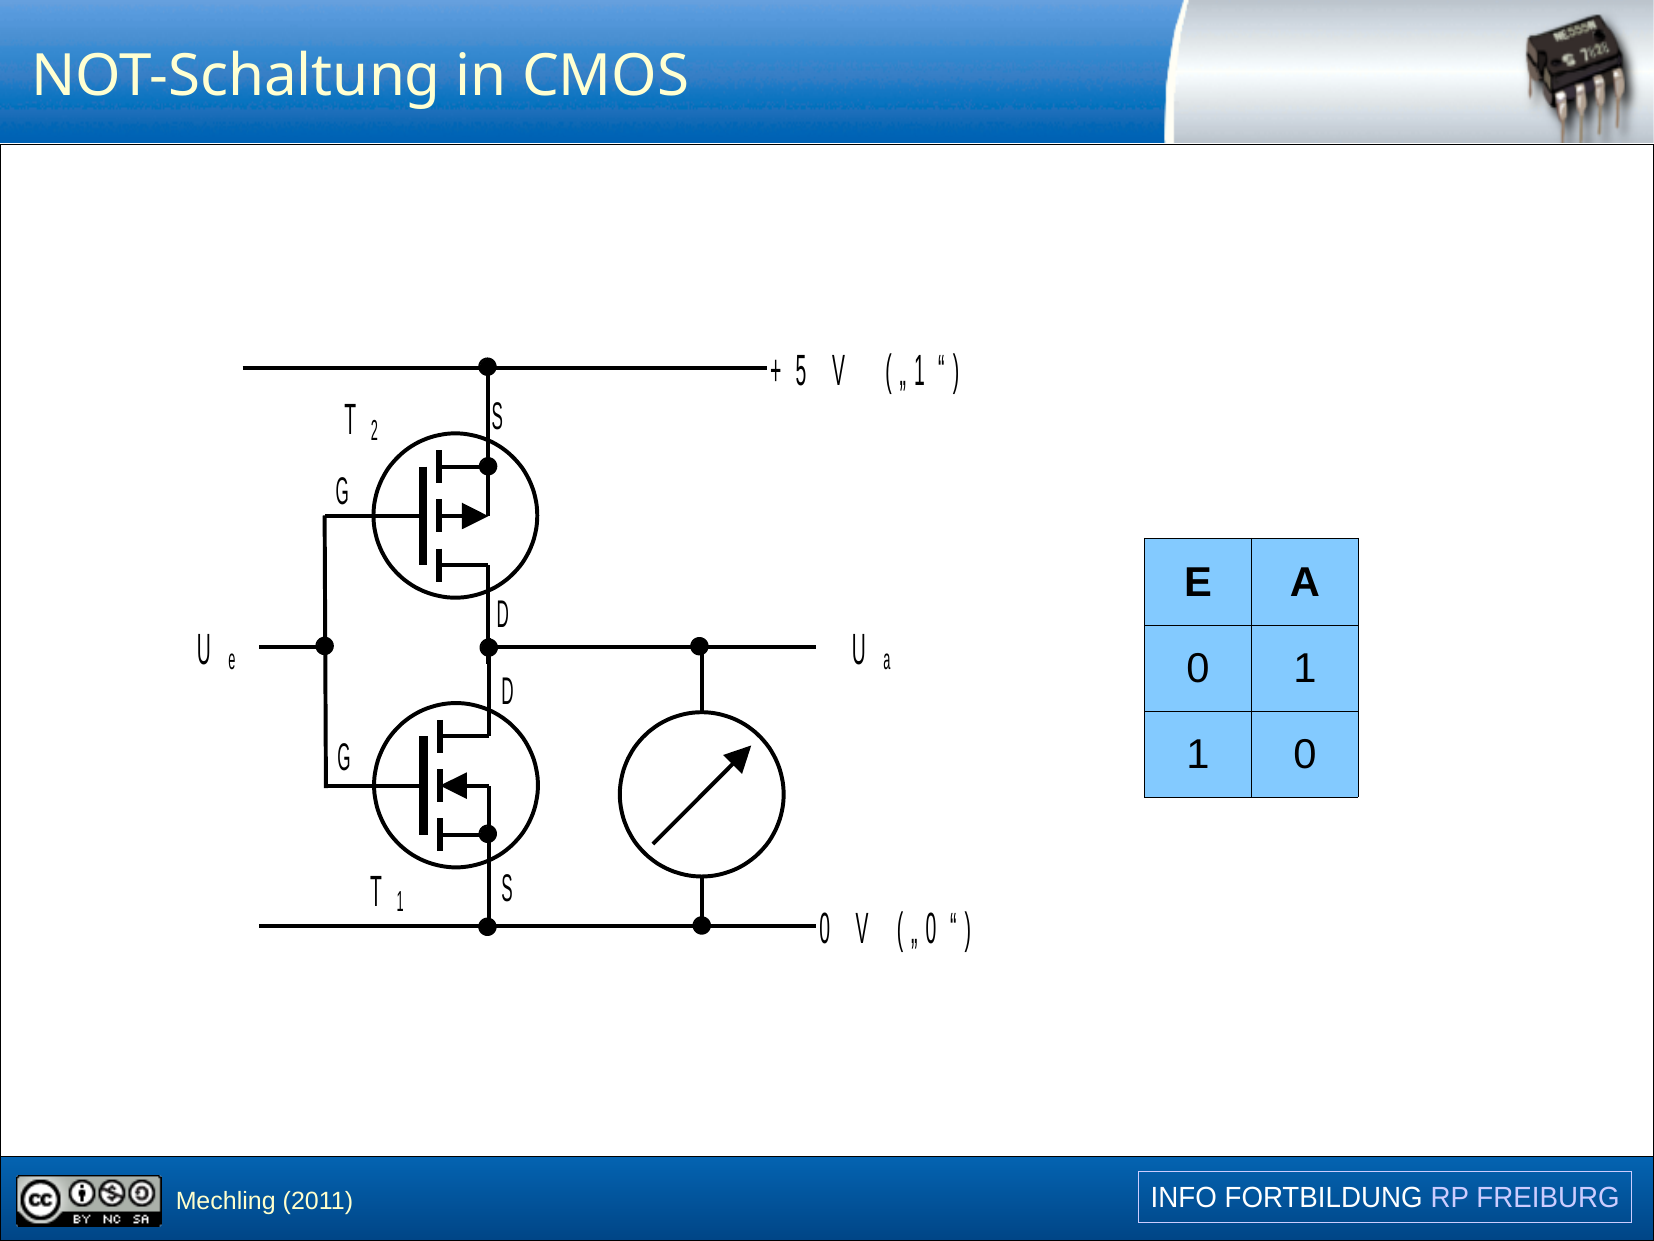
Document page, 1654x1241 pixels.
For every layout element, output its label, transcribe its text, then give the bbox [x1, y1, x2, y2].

table_cell 1 [1145, 712, 1251, 797]
table_header E [1145, 539, 1251, 625]
picture [177, 334, 1047, 975]
table_cell 0 [1145, 626, 1251, 711]
picture [0, 0, 1654, 143]
table_cell 1 [1252, 626, 1358, 711]
title NOT-Schaltung in CMOS [31, 34, 1151, 112]
picture [16, 1175, 162, 1227]
table_header A [1252, 539, 1358, 625]
table_cell 0 [1252, 712, 1358, 797]
